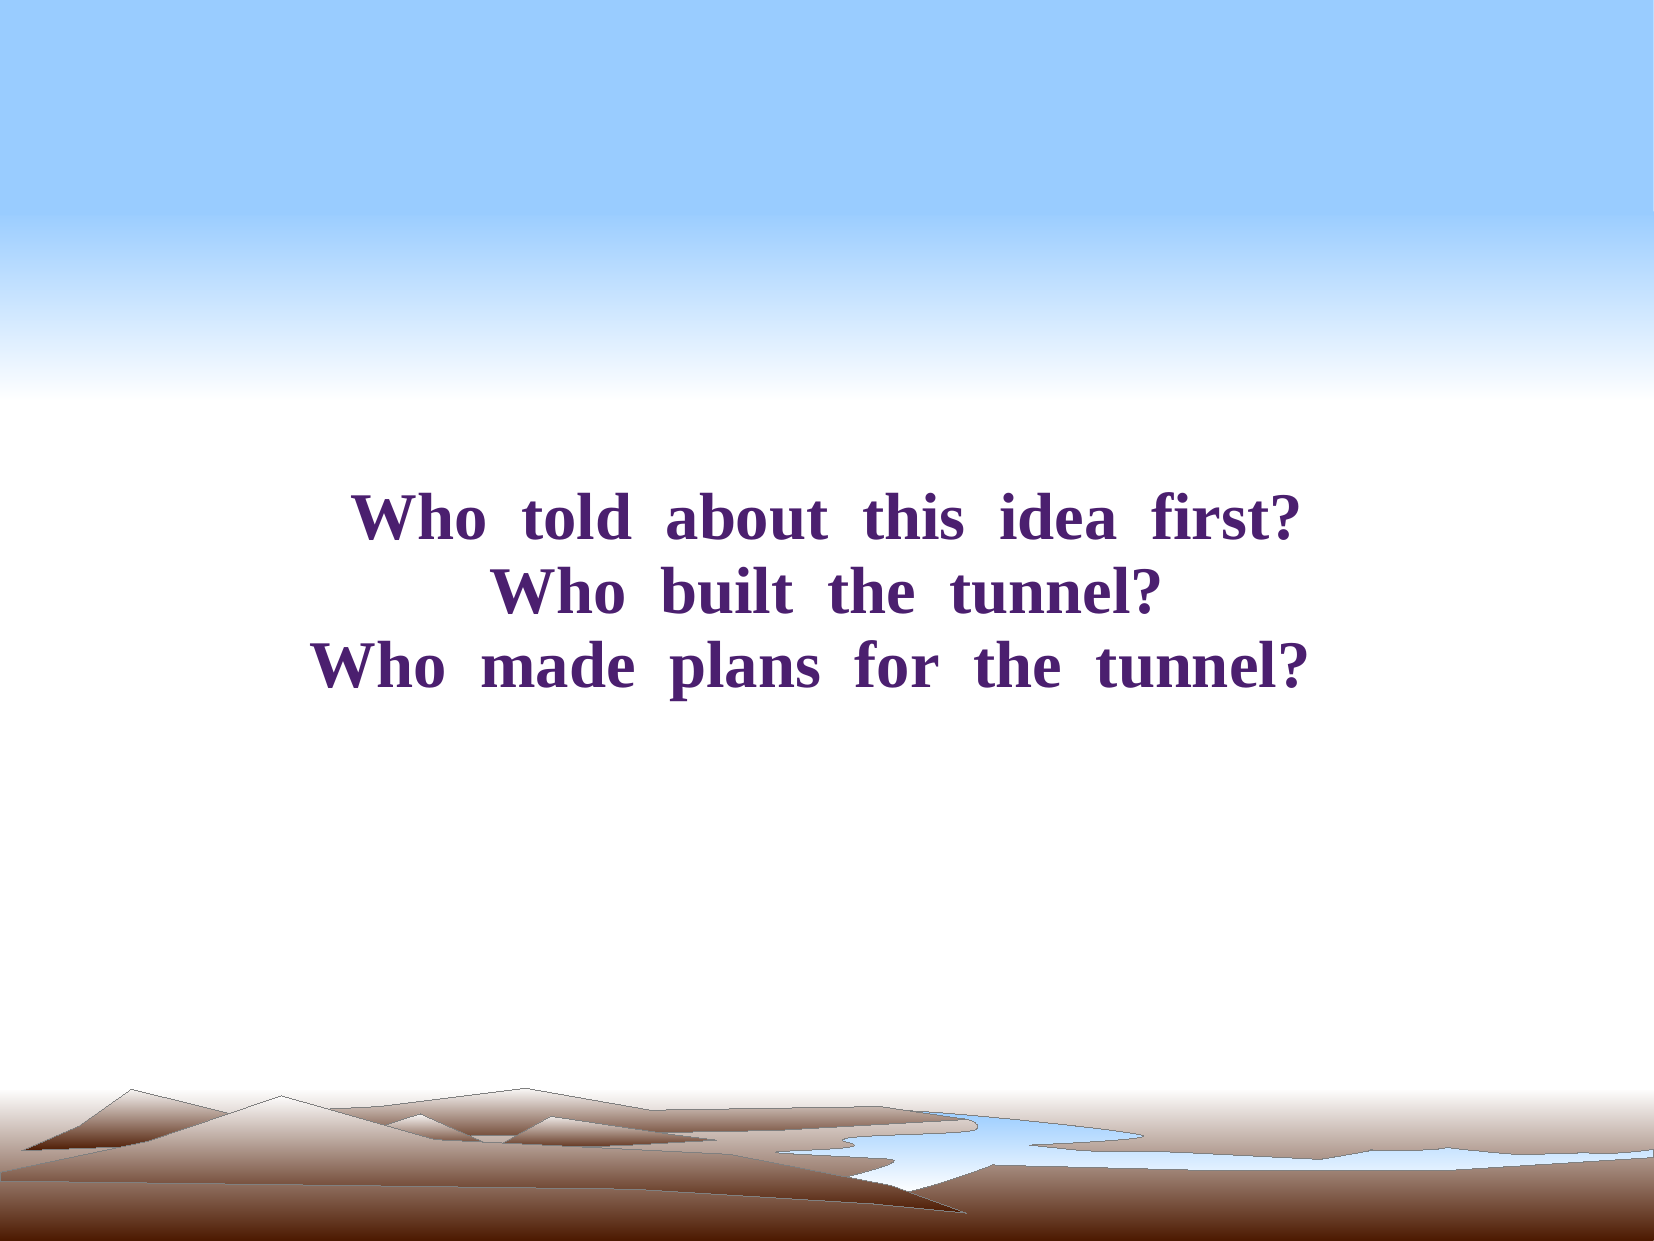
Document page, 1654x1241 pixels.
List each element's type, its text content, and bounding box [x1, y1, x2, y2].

subtitle Who told about this idea first? Who built the tunnel? Who made plans for the tunnel? [121, 88, 1534, 1093]
